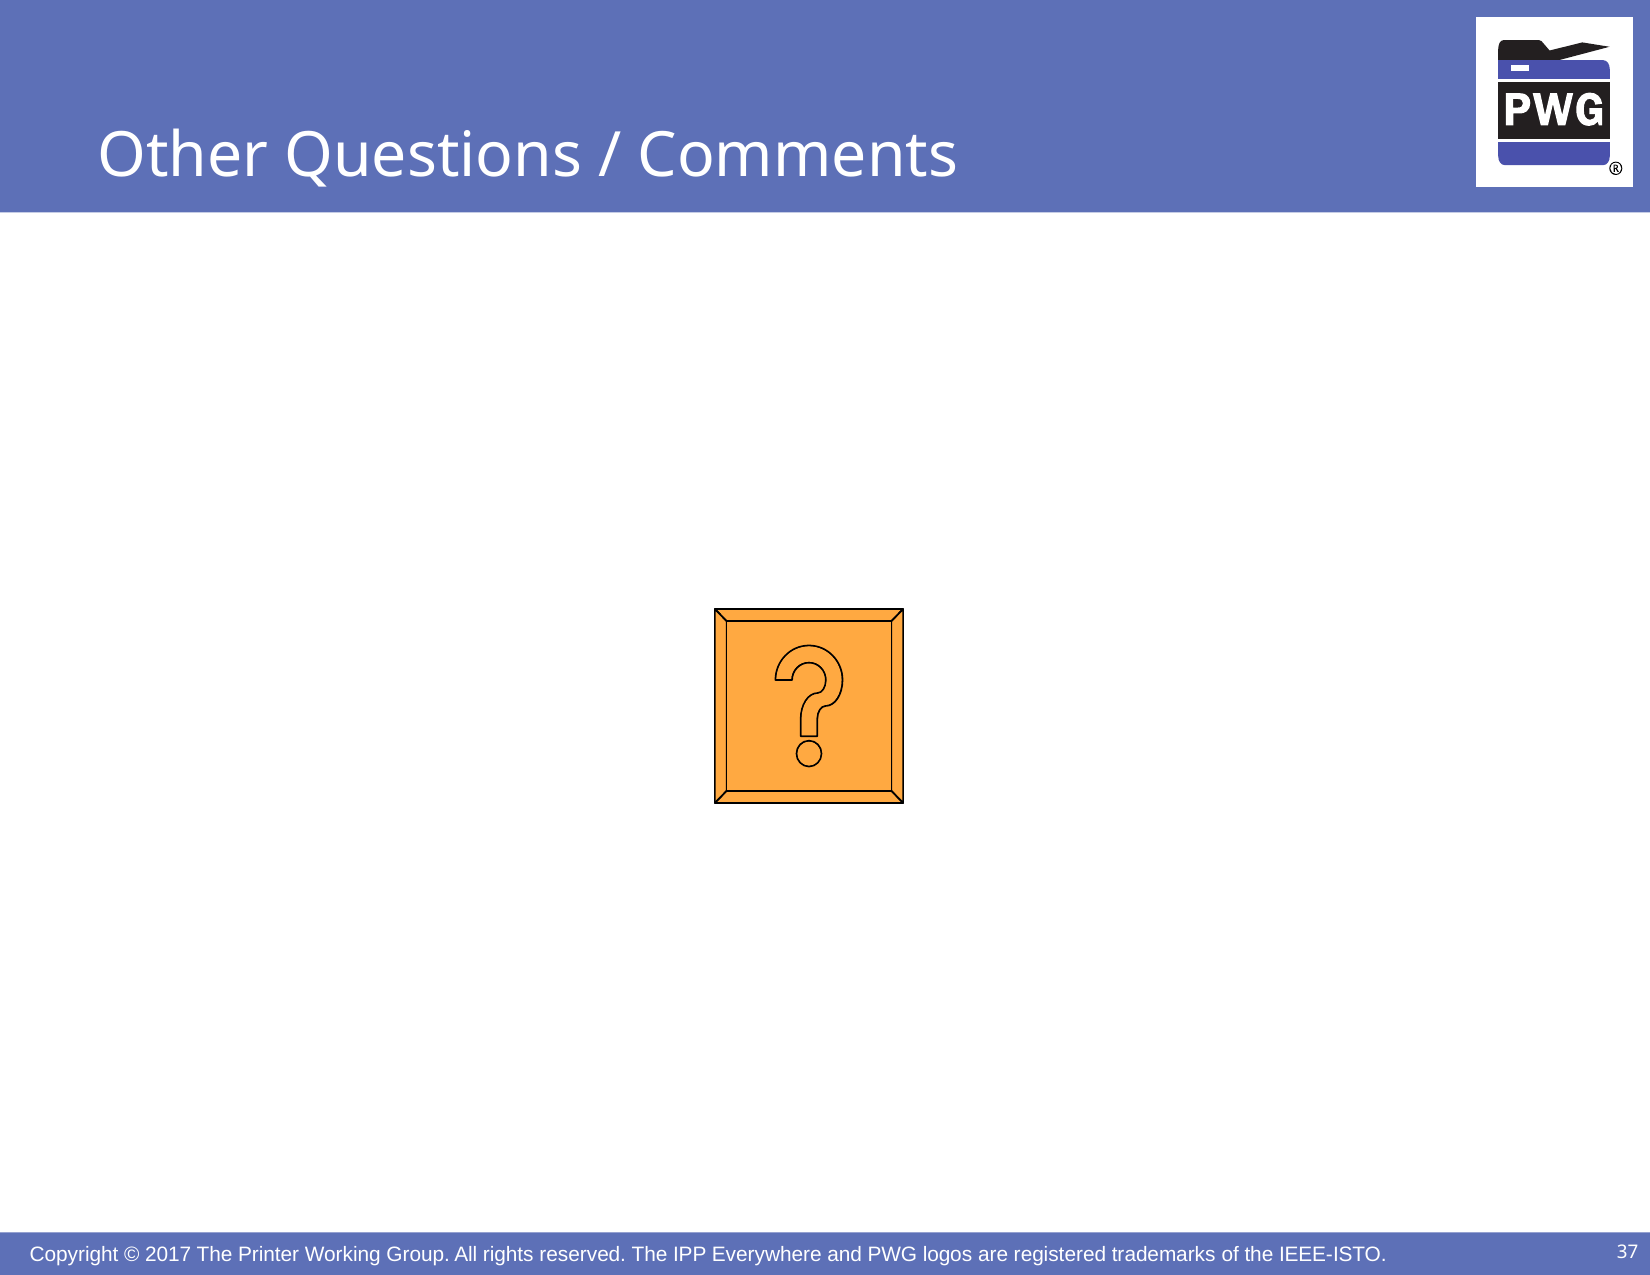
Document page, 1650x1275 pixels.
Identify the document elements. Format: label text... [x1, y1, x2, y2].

title Other Questions / Comments [82, 8, 1449, 198]
text_box [714, 609, 904, 803]
